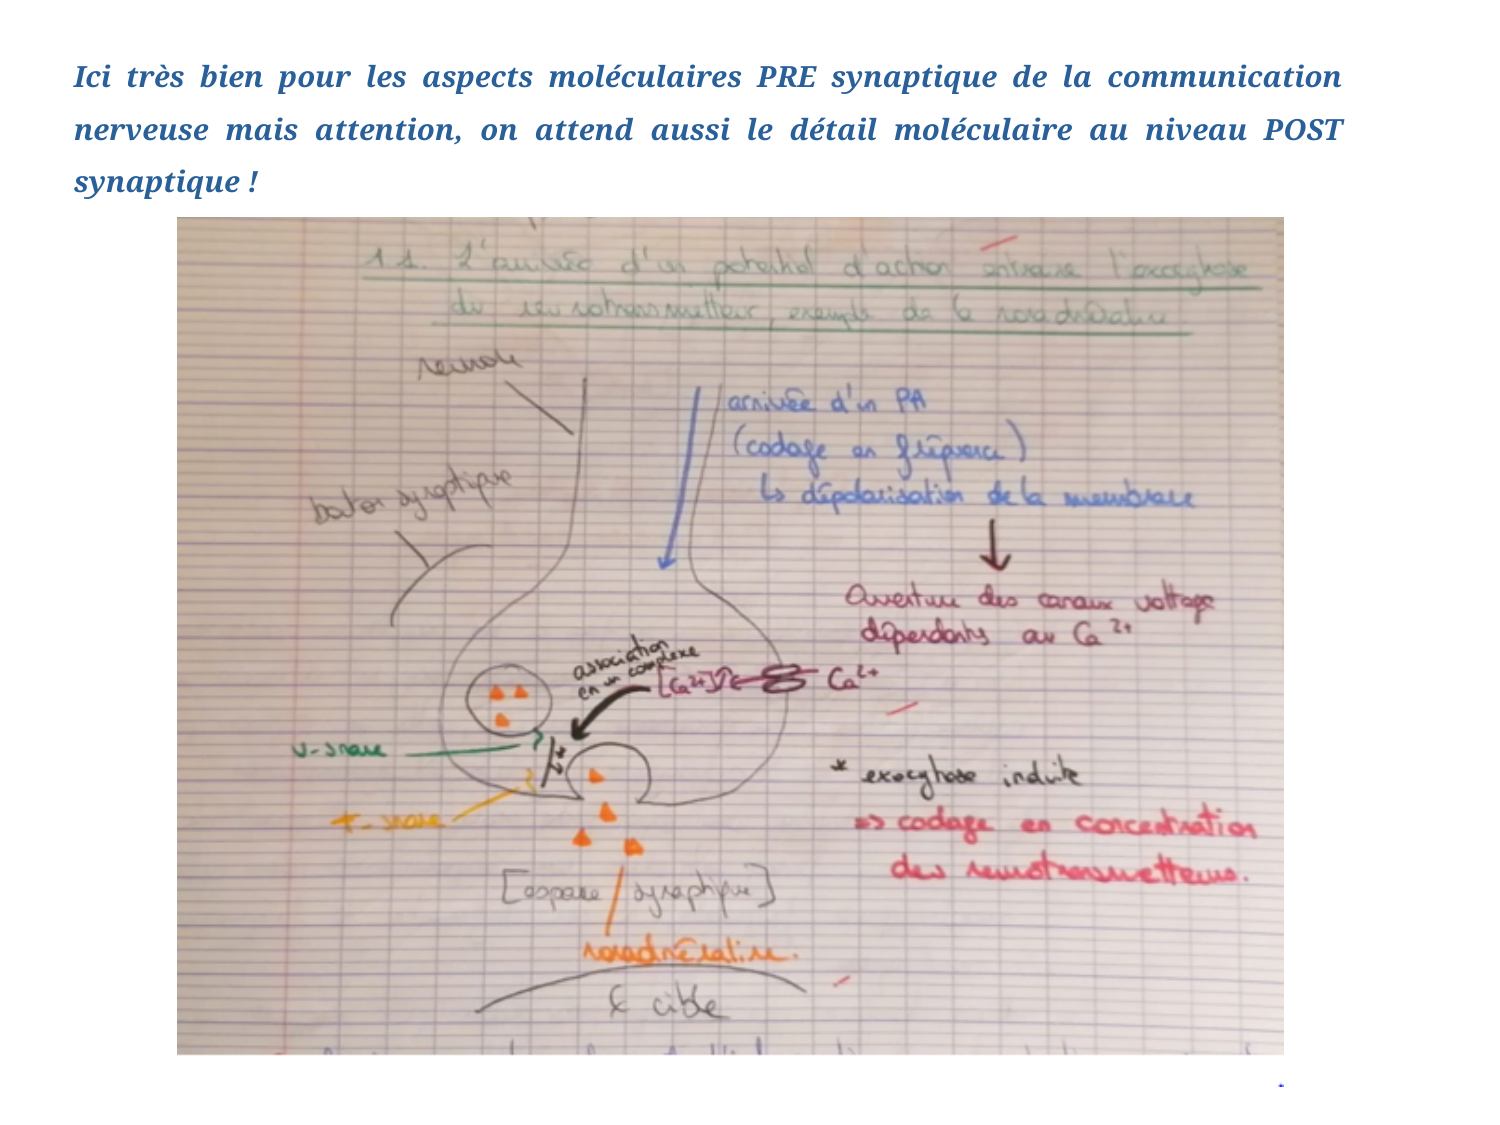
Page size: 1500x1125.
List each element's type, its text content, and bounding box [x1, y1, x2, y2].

picture [177, 217, 1284, 1087]
text_box Ici très bien pour les aspects moléculaires PRE synaptique de la communication nerveuse mais attention, on attend aussi le détail moléculaire au niveau POST synaptique ! [58, 33, 1359, 206]
